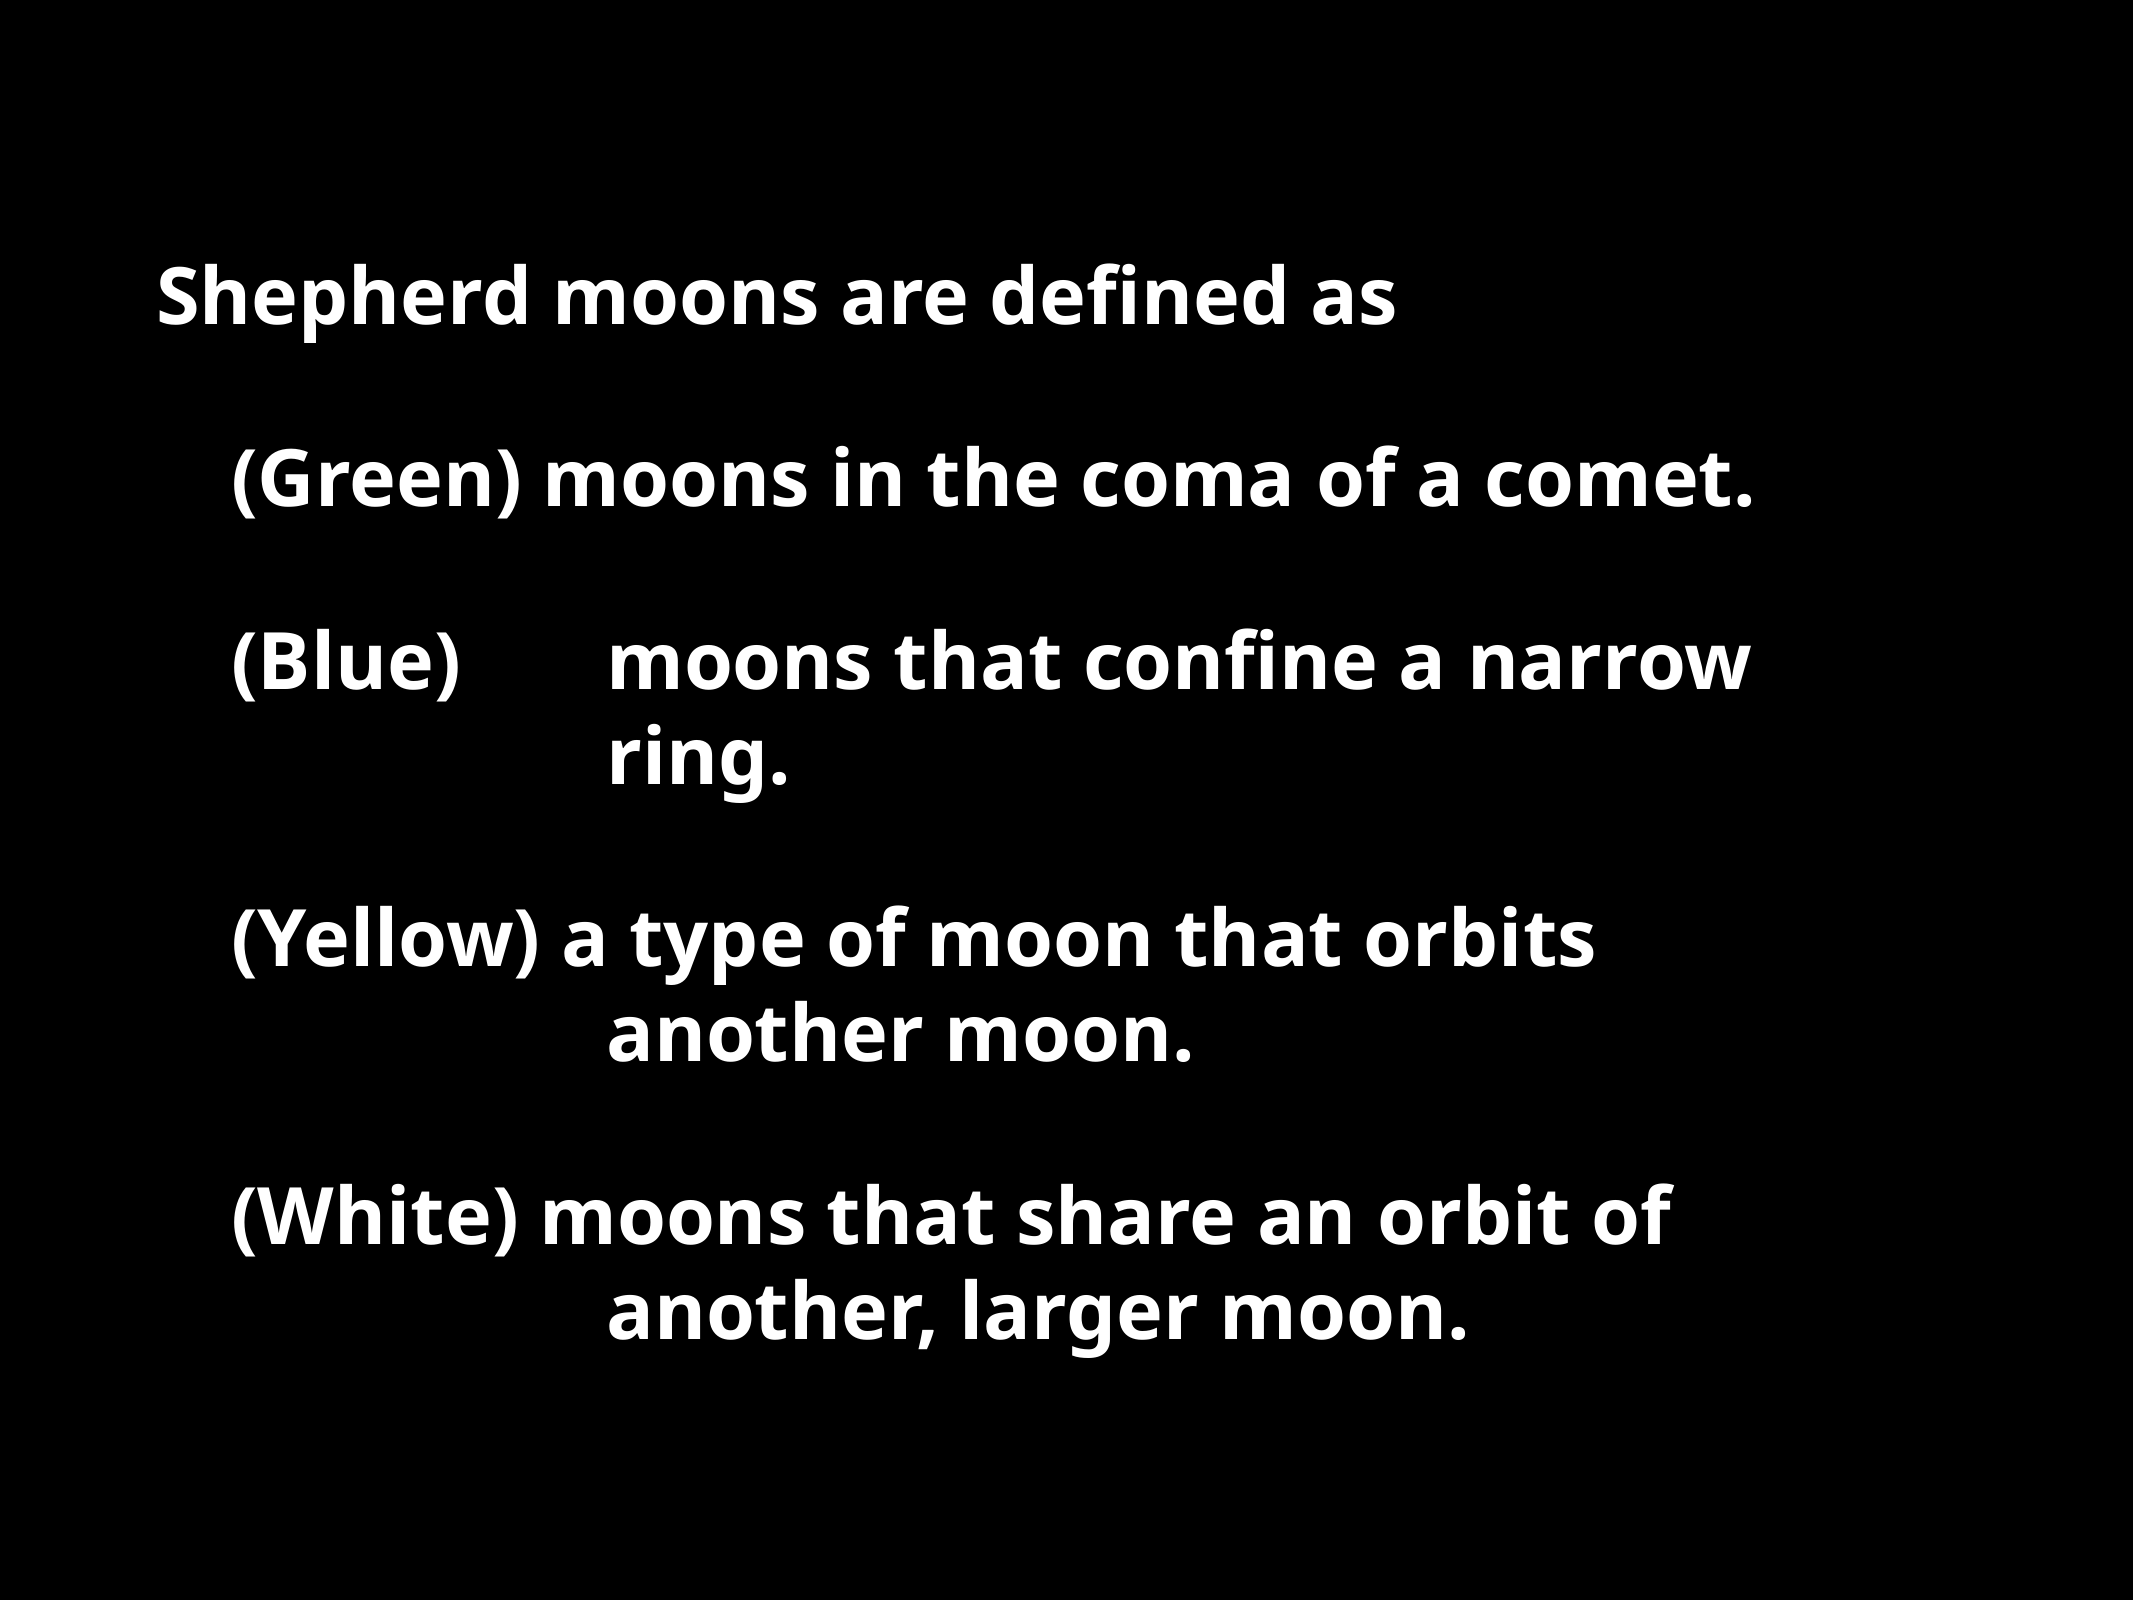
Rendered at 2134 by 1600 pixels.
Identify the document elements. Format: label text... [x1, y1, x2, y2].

list Shepherd moons are defined as (Green) moons in the coma of a comet. (Blue) moons that confine a narrow ring. (Yellow) a type of moon that orbits another moon. (White) moons that share an orbit of another, larger moon. [156, 208, 2101, 1392]
